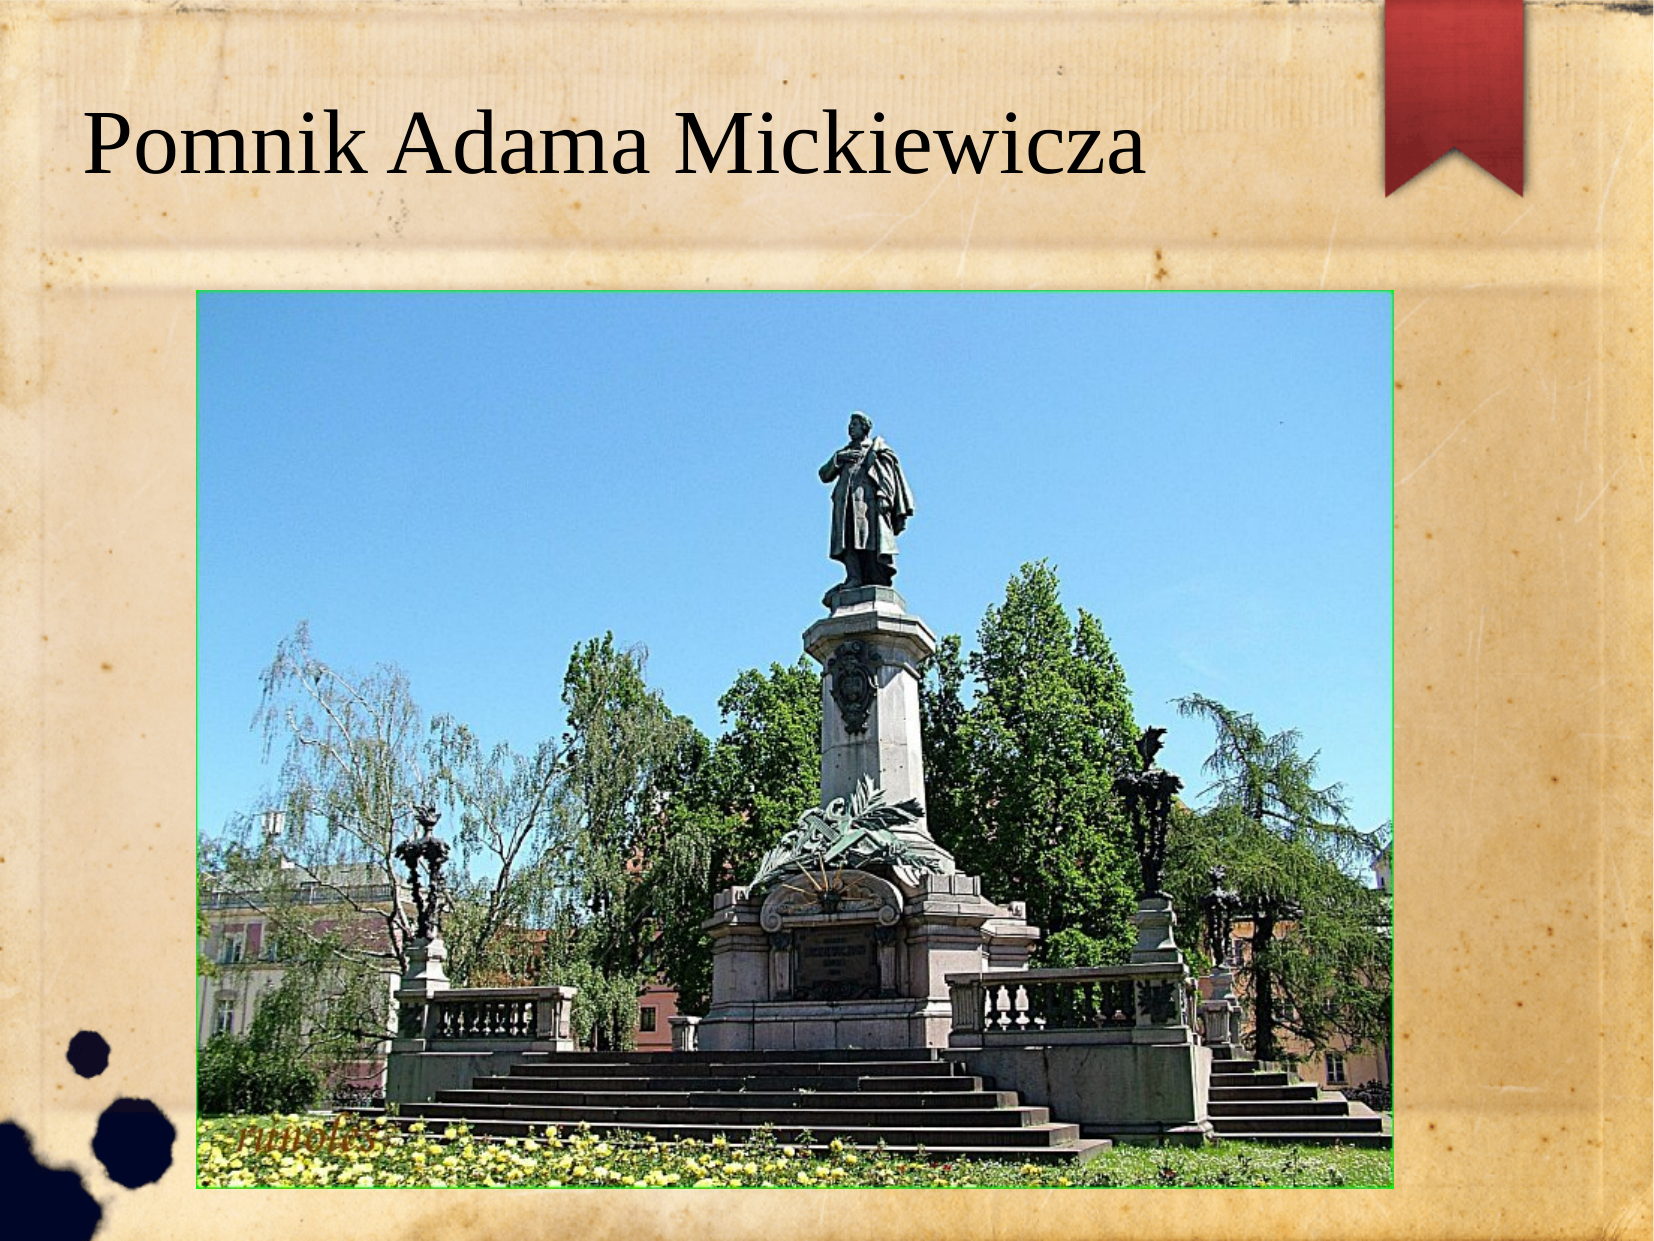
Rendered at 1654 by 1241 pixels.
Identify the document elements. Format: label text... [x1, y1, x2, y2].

picture [0, 0, 1654, 1241]
title Pomnik Adama Mickiewicza [82, 49, 1347, 237]
